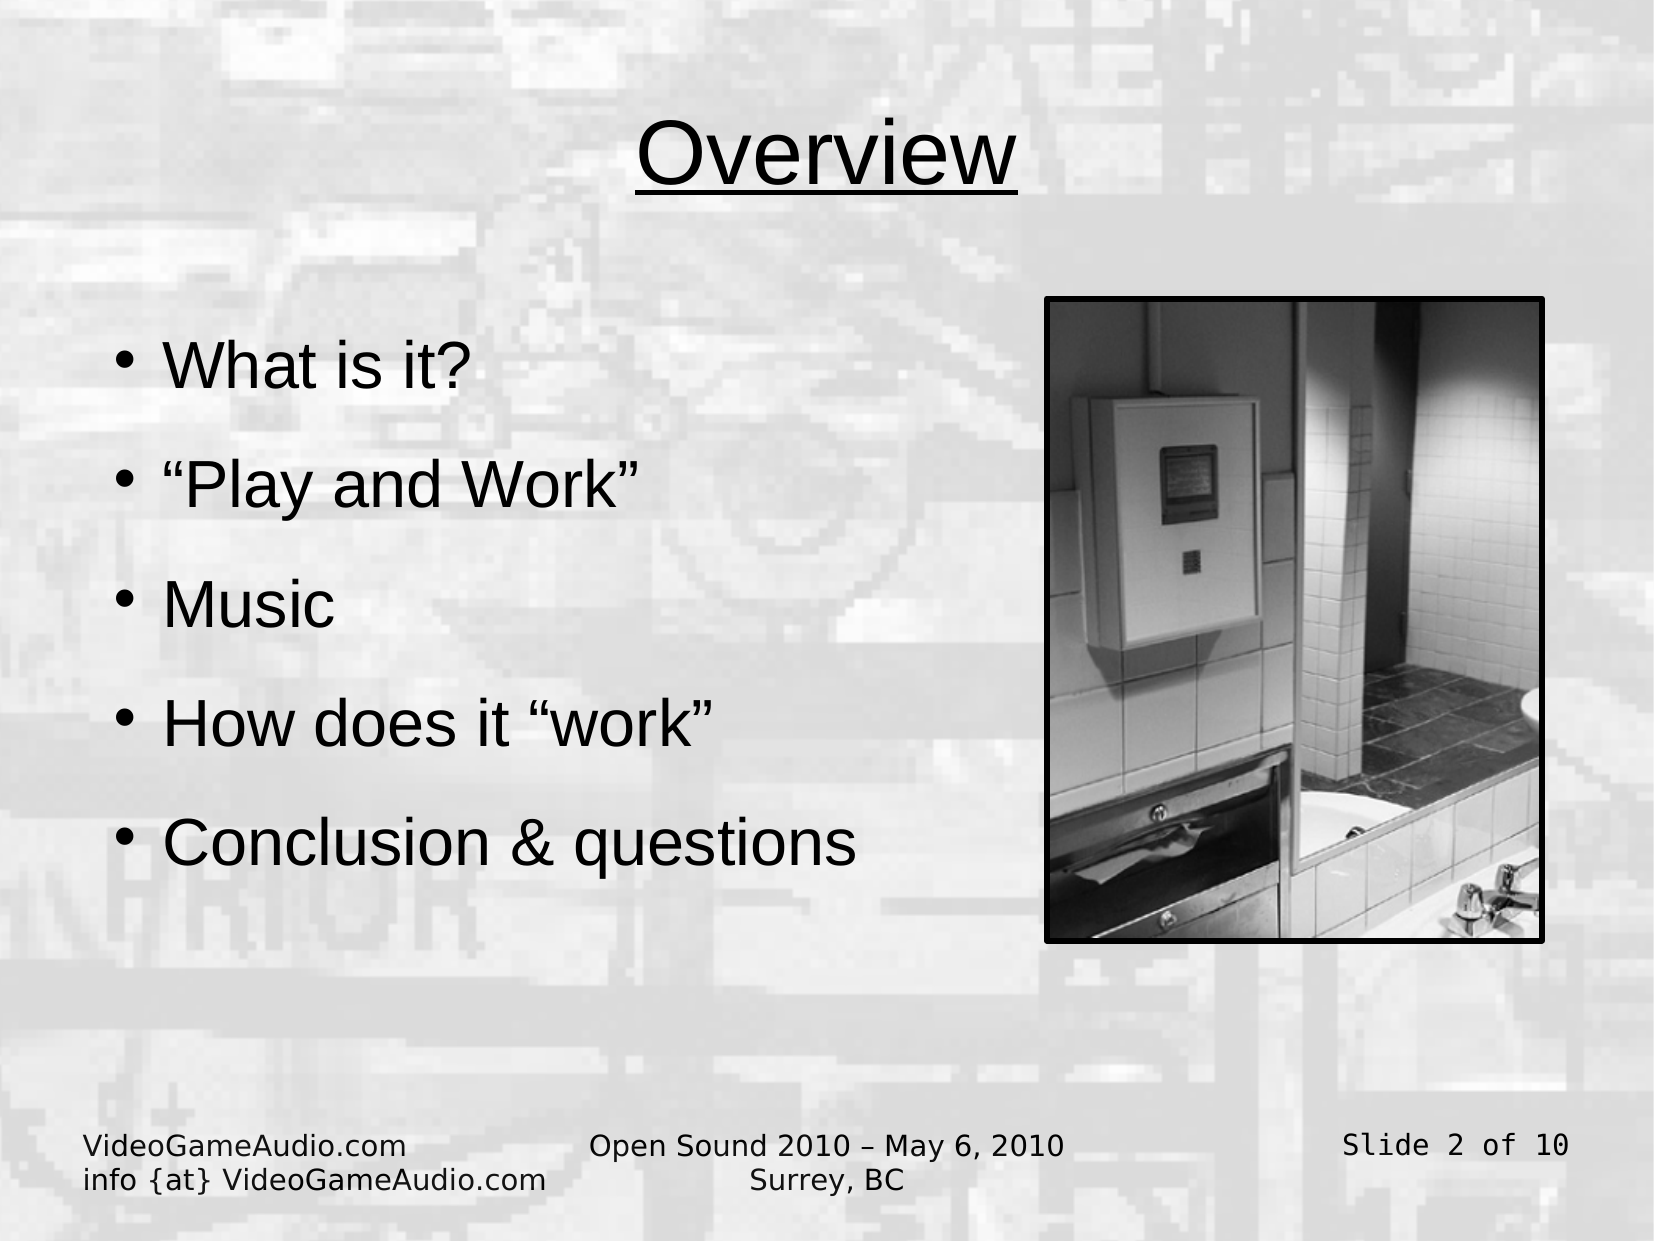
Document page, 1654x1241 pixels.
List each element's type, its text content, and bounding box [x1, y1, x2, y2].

title Overview [82, 49, 1571, 257]
text_box What is it? “Play and Work” Music How does it “work” Conclusion & questions [1545, 316, 1555, 886]
text_box What is it? “Play and Work” Music How does it “work” Conclusion & questions [98, 316, 1044, 886]
picture [0, 0, 1654, 1241]
